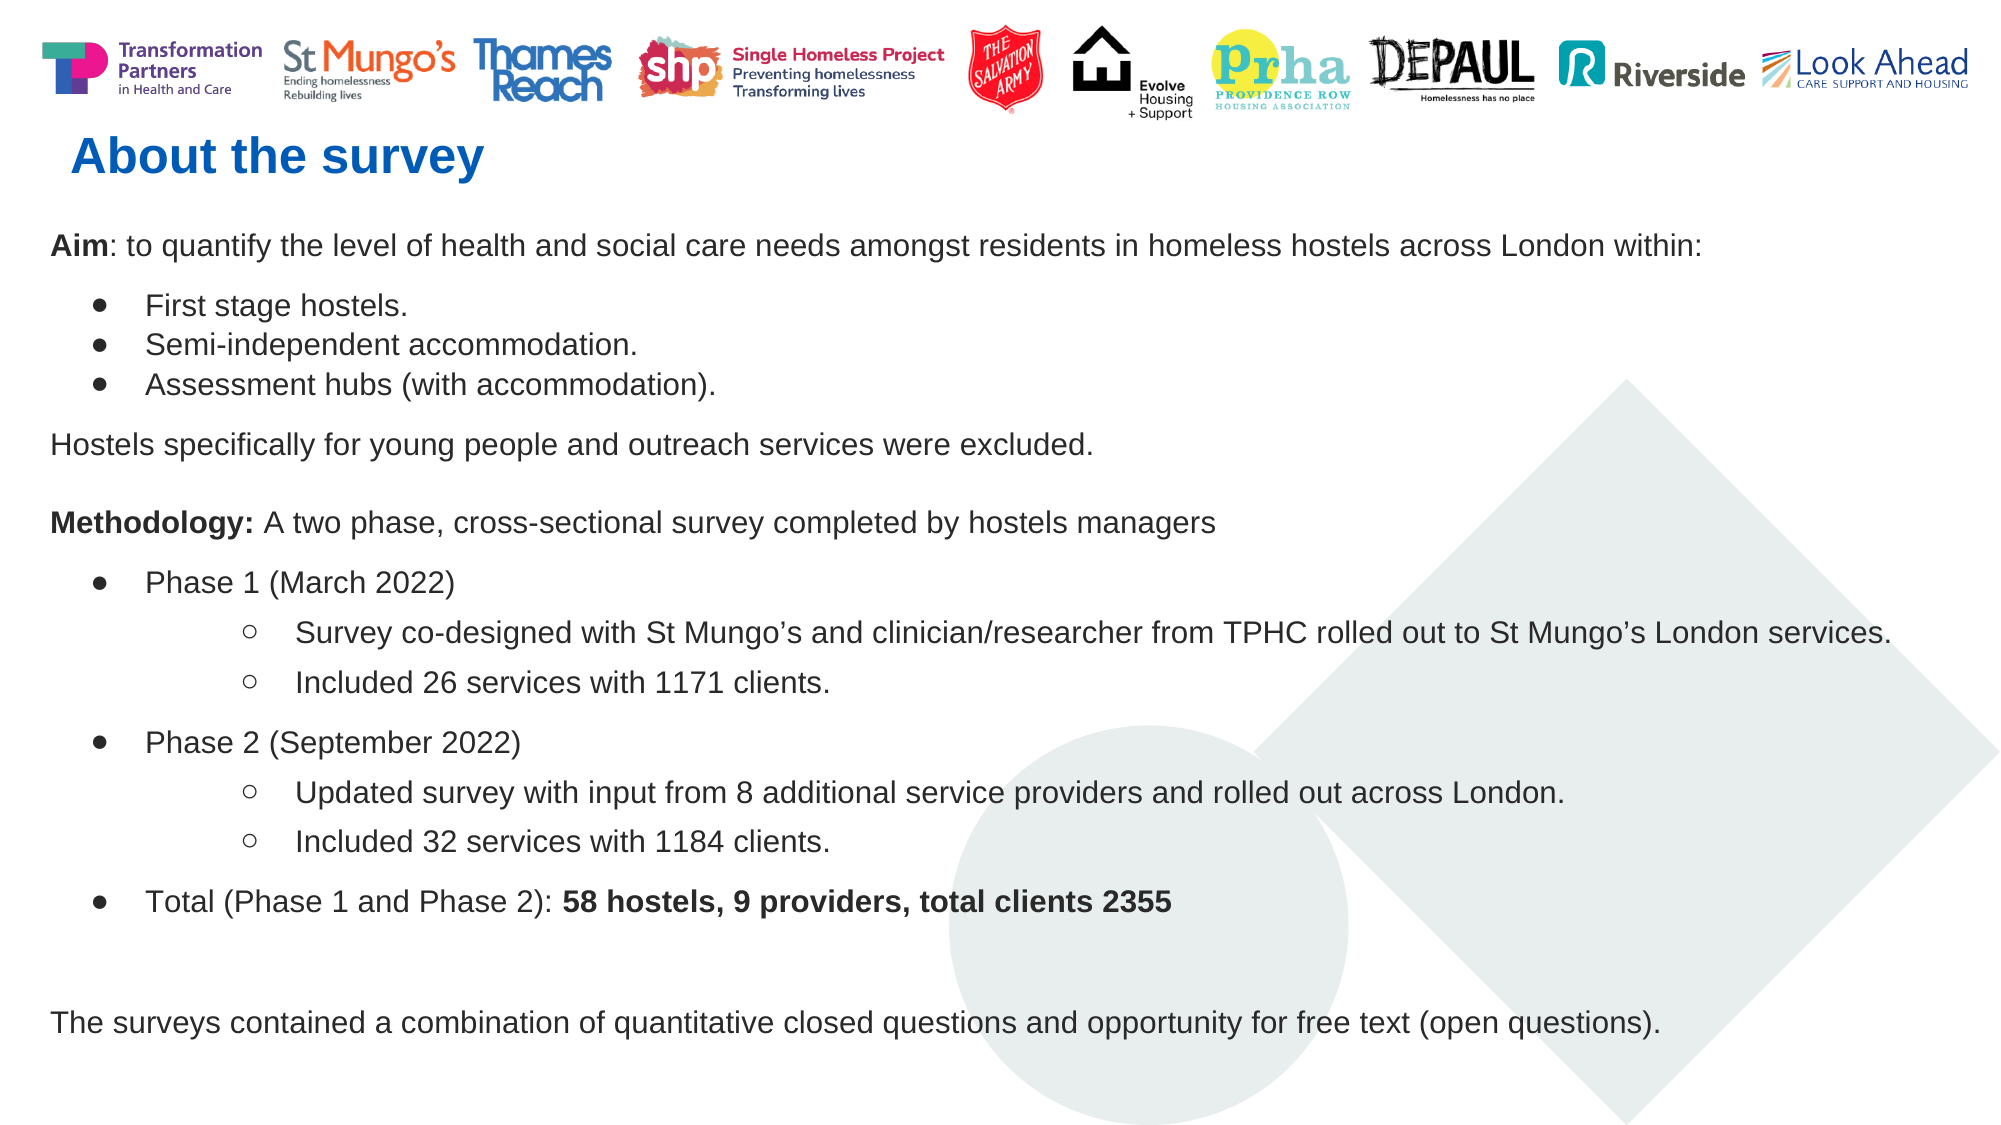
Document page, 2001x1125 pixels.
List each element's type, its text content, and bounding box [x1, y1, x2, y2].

picture [965, 21, 1046, 121]
picture [1065, 21, 1195, 121]
picture [275, 32, 461, 110]
picture [1550, 36, 1976, 104]
picture [1202, 25, 1356, 117]
picture [467, 32, 624, 110]
title About the survey [55, 126, 843, 206]
picture [630, 31, 953, 112]
picture [1363, 32, 1543, 110]
list Aim: to quantify the level of health and social care needs amongst residents in homeless hostels across London within: First stage hostels. Semi-independent accommodation. Assessment hubs (with accommodation). Hostels specifically for young people and outreach services were excluded. Methodology: A two phase, cross-sectional survey completed by hostels managers Phase 1 (March 2022) Survey co-designed with St Mungo’s and clinician/researcher from TPHC rolled out to St Mungo’s London services. Included 26 services with 1171 clients. Phase 2 (September 2022) Updated survey with input from 8 additional service providers and rolled out across London. Included 32 services with 1184 clients. Total (Phase 1 and Phase 2): 58 hostels, 9 providers, total clients 2355 The surveys contained a combination of quantitative closed questions and opportunity for free text (open questions). [35, 215, 1984, 1101]
